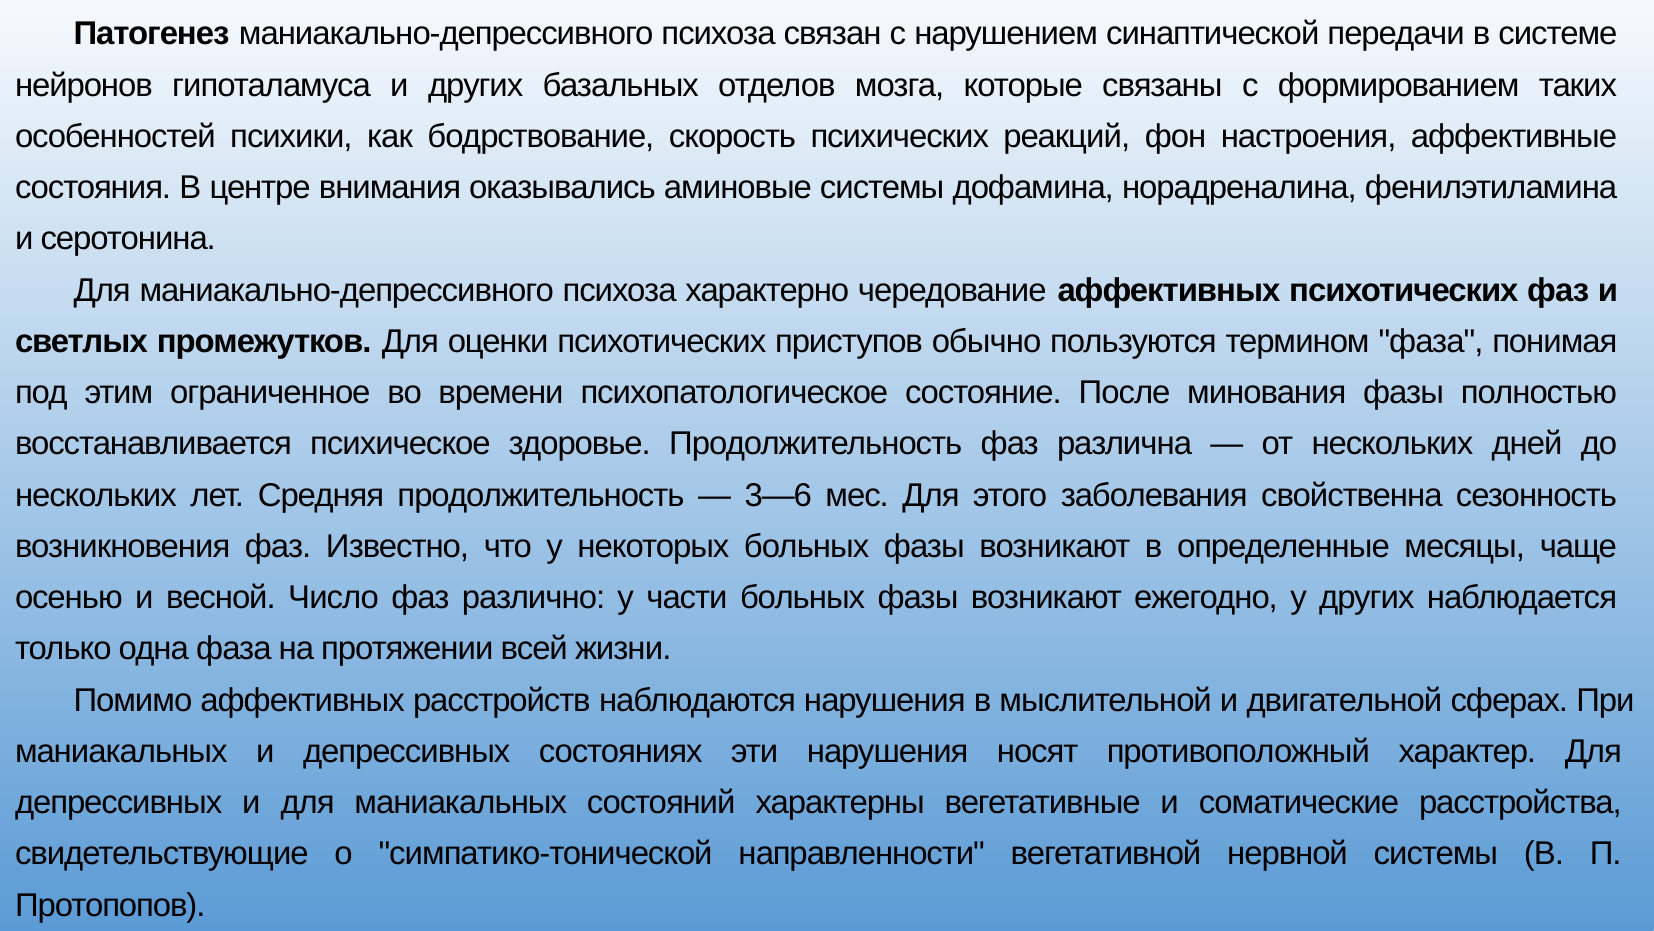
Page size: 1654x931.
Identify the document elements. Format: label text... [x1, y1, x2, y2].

list Патогенез маниакально-депрессивного психоза связан с нарушением синаптической передачи в системе нейронов гипоталамуса и других базальных отделов мозга, которые связаны с формированием таких особенностей психики, как бодрствование, скорость психических реакций, фон настроения, аффективные состояния. В центре внимания оказывались аминовые системы дофамина, норадреналина, фенилэтиламина и серотонина. Для маниакально-депрессивного психоза характерно чередование аффективных психотических фаз и светлых промежутков. Для оценки психотических приступов обычно пользуются термином "фаза", понимая под этим ограниченное во времени психопатологическое состояние. После минования фазы полностью восстанавливается психическое здоровье. Продолжительность фаз различна — от нескольких дней до нескольких лет. Средняя продолжительность — 3—6 мес. Для этого заболевания свойственна сезонность возникновения фаз. Известно, что у некоторых больных фазы возникают в определенные месяцы, чаще осенью и весной. Число фаз различно: у части больных фазы возникают ежегодно, у других наблюдается только одна фаза на протяжении всей жизни. Помимо аффективных расстройств наблюдаются нарушения в мыслительной и двигательной сферах. При маниакальных и депрессивных состояниях эти нарушения носят противоположный характер. Для депрессивных и для маниакальных состояний характерны вегетативные и соматические расстройства, свидетельствующие о "симпатико-тонической направленности" вегетативной нервной системы (В. П. Протопопов). [15, 0, 1636, 931]
